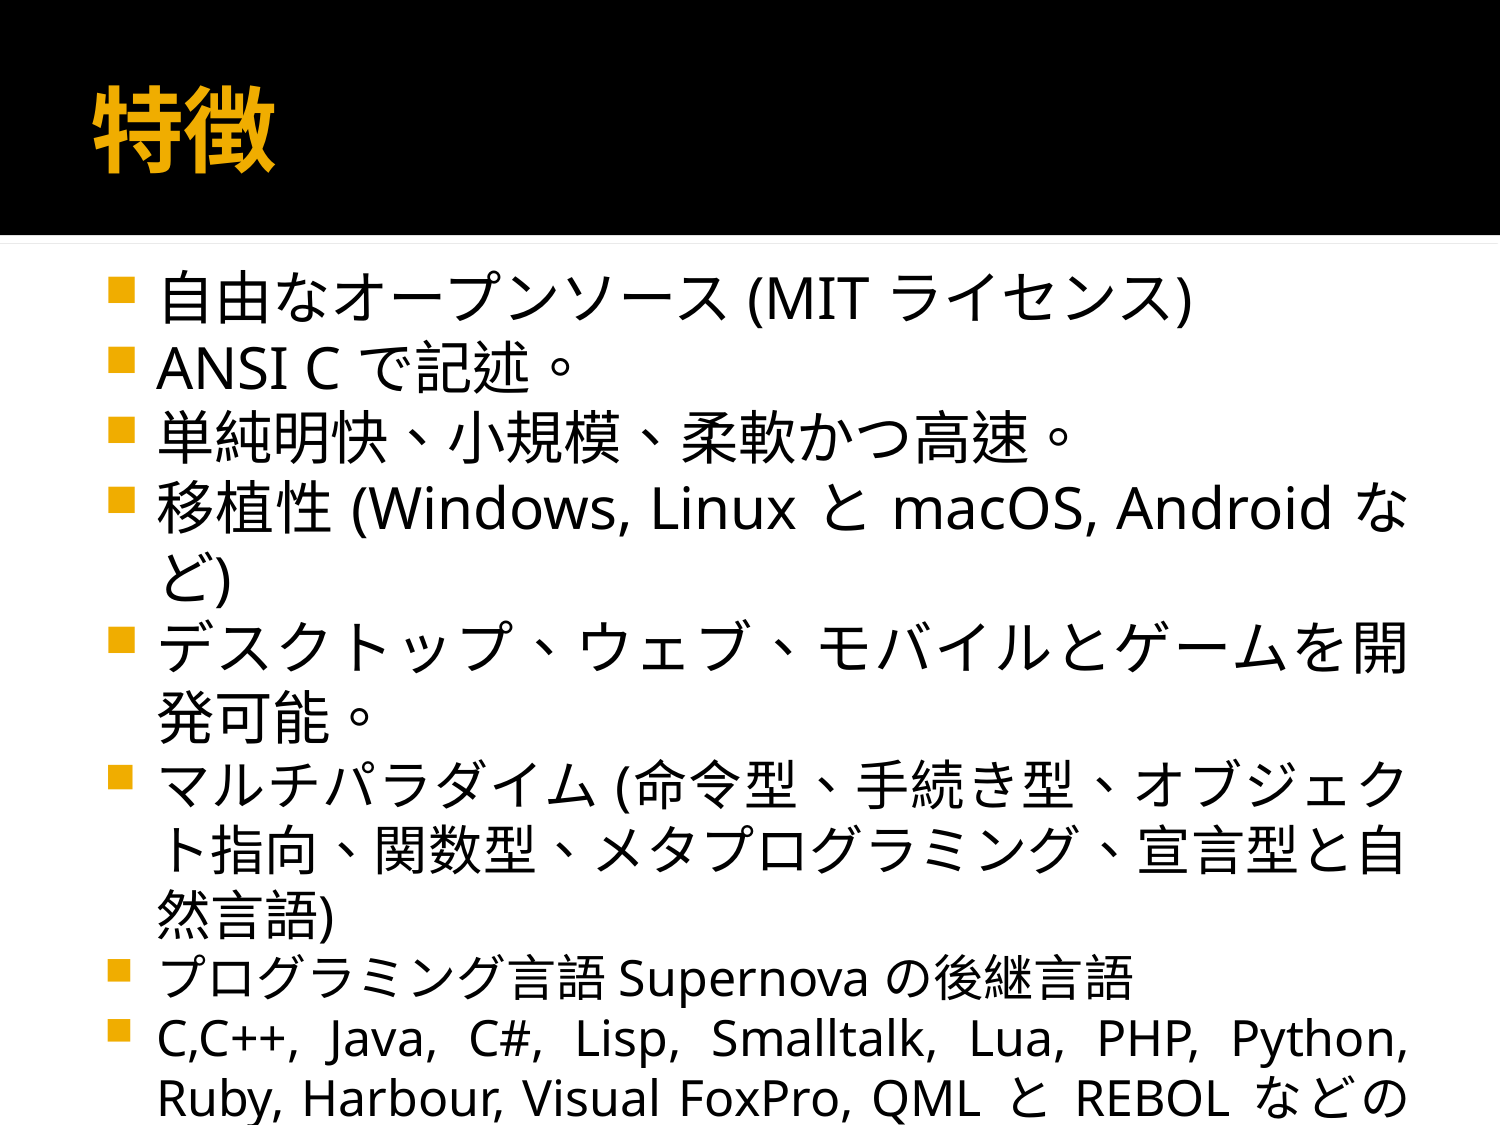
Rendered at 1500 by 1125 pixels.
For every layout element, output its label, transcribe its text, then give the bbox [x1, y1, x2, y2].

list 自由なオープンソース (MIT ライセンス) ANSI C で記述。 単純明快、小規模、柔軟かつ高速。 移植性 (Windows, Linux と macOS, Android など) デスクトップ、ウェブ、モバイルとゲームを開発可能。 マルチパラダイム (命令型、手続き型、オブジェクト指向、関数型、メタプログラミング、宣言型と自然言語) プログラミング言語 Supernova の後継言語 C,C++, Java, C#, Lisp, Smalltalk, Lua, PHP, Python, Ruby, Harbour, Visual FoxPro, QML と REBOL などの言語から様々な教訓を得ています。 [75, 246, 1425, 1088]
title 特徴 [75, 25, 1425, 231]
